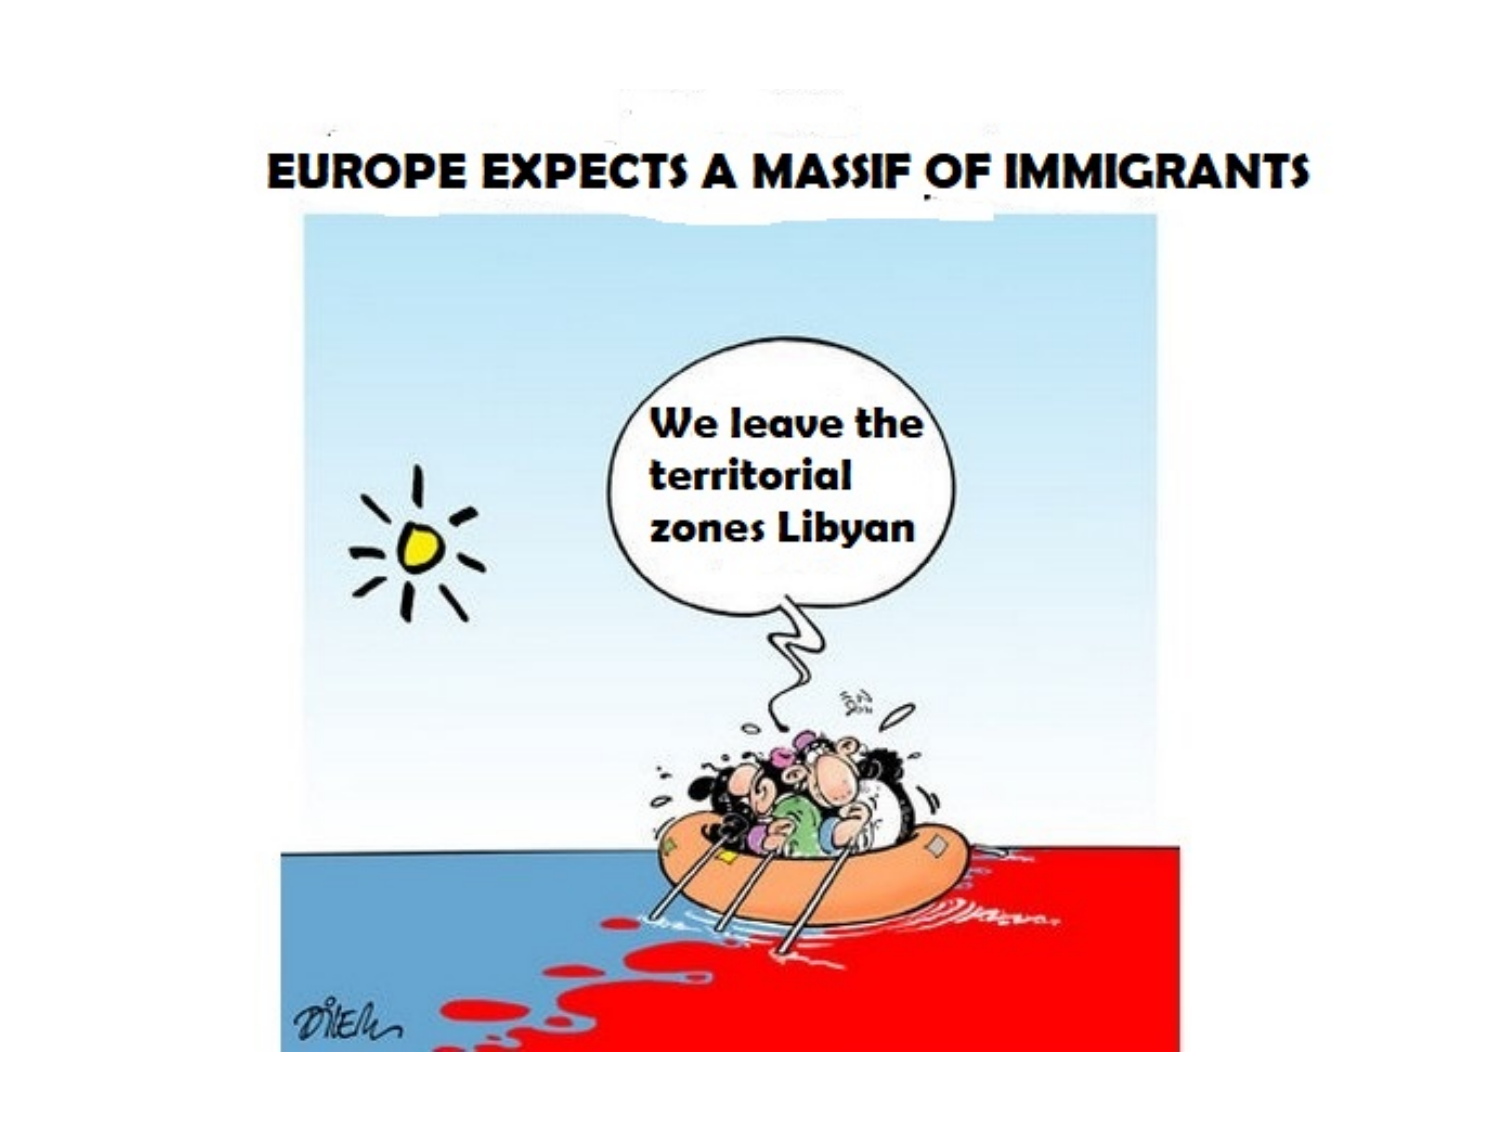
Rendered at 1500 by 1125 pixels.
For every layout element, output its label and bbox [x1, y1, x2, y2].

picture [82, 89, 1382, 1052]
